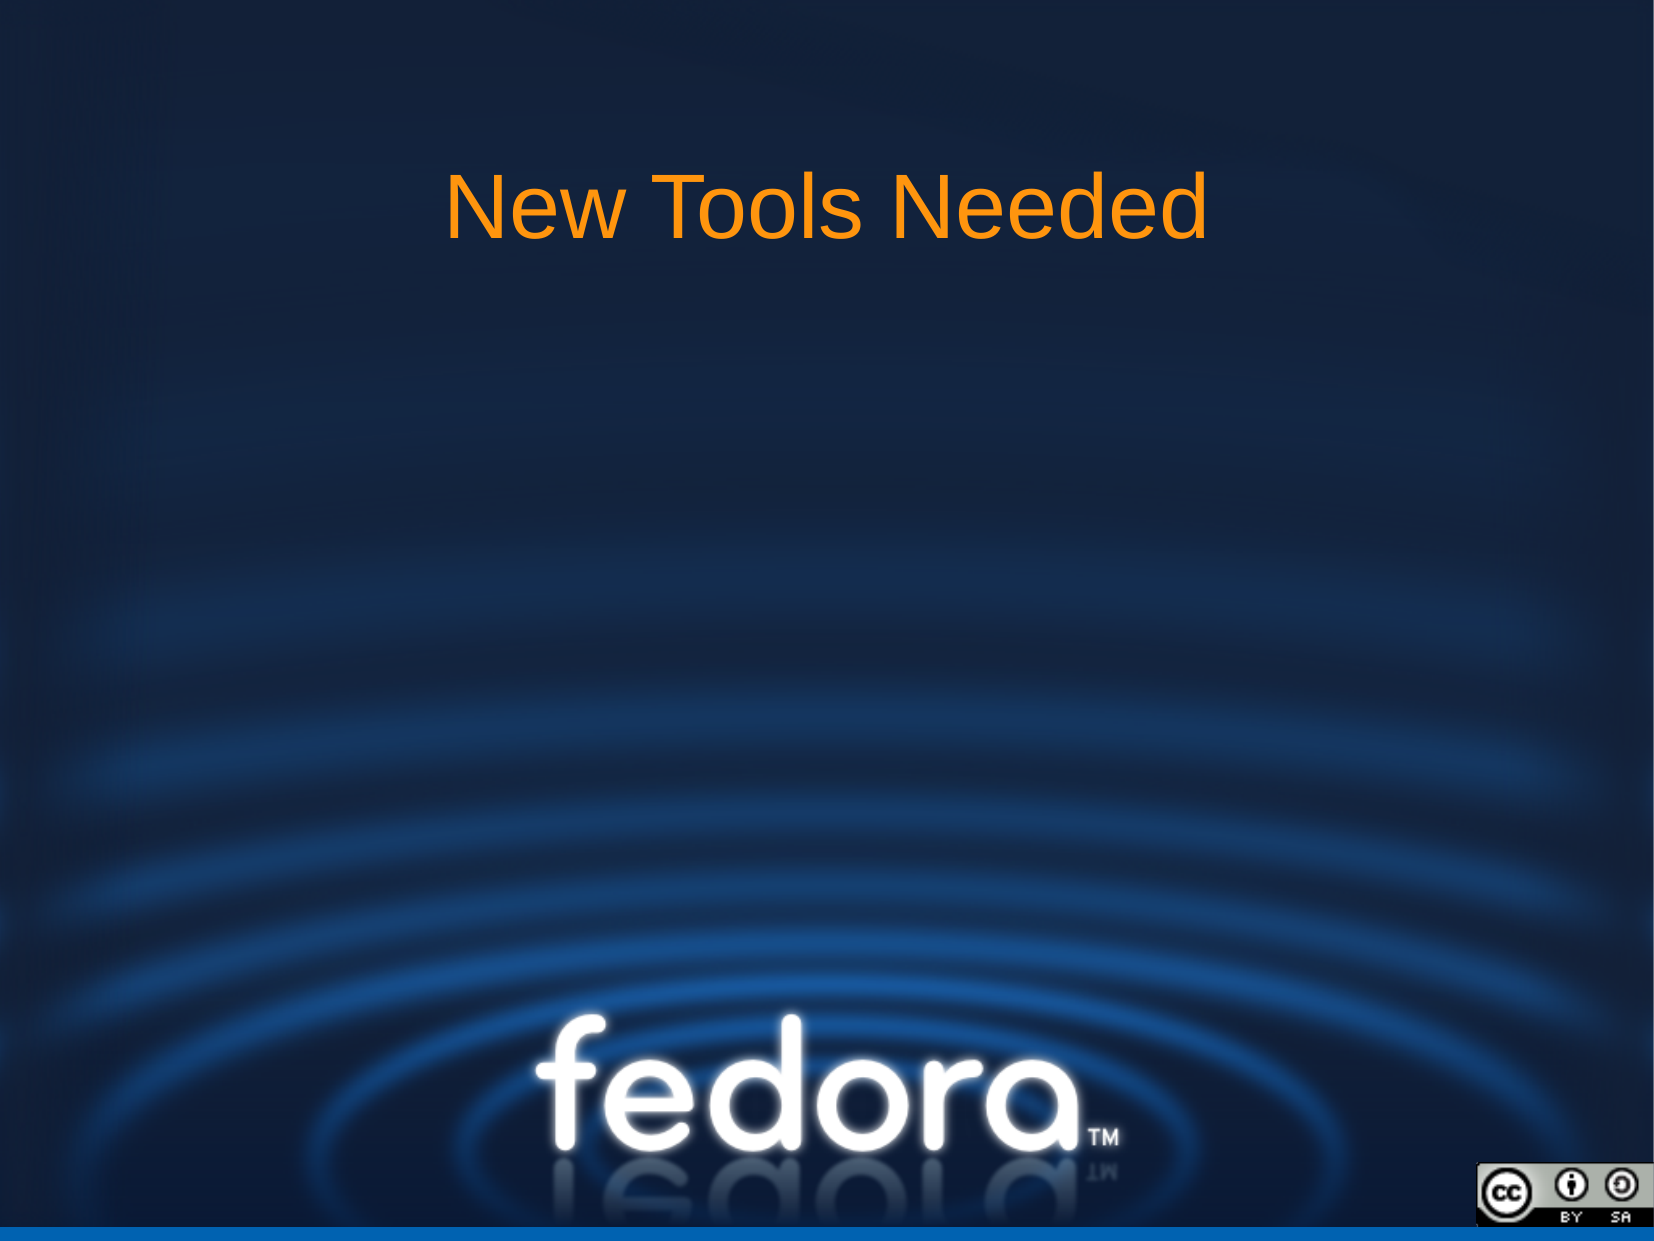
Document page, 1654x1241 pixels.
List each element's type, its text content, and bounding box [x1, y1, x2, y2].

title New Tools Needed [121, 102, 1534, 310]
picture [0, 0, 1654, 1227]
